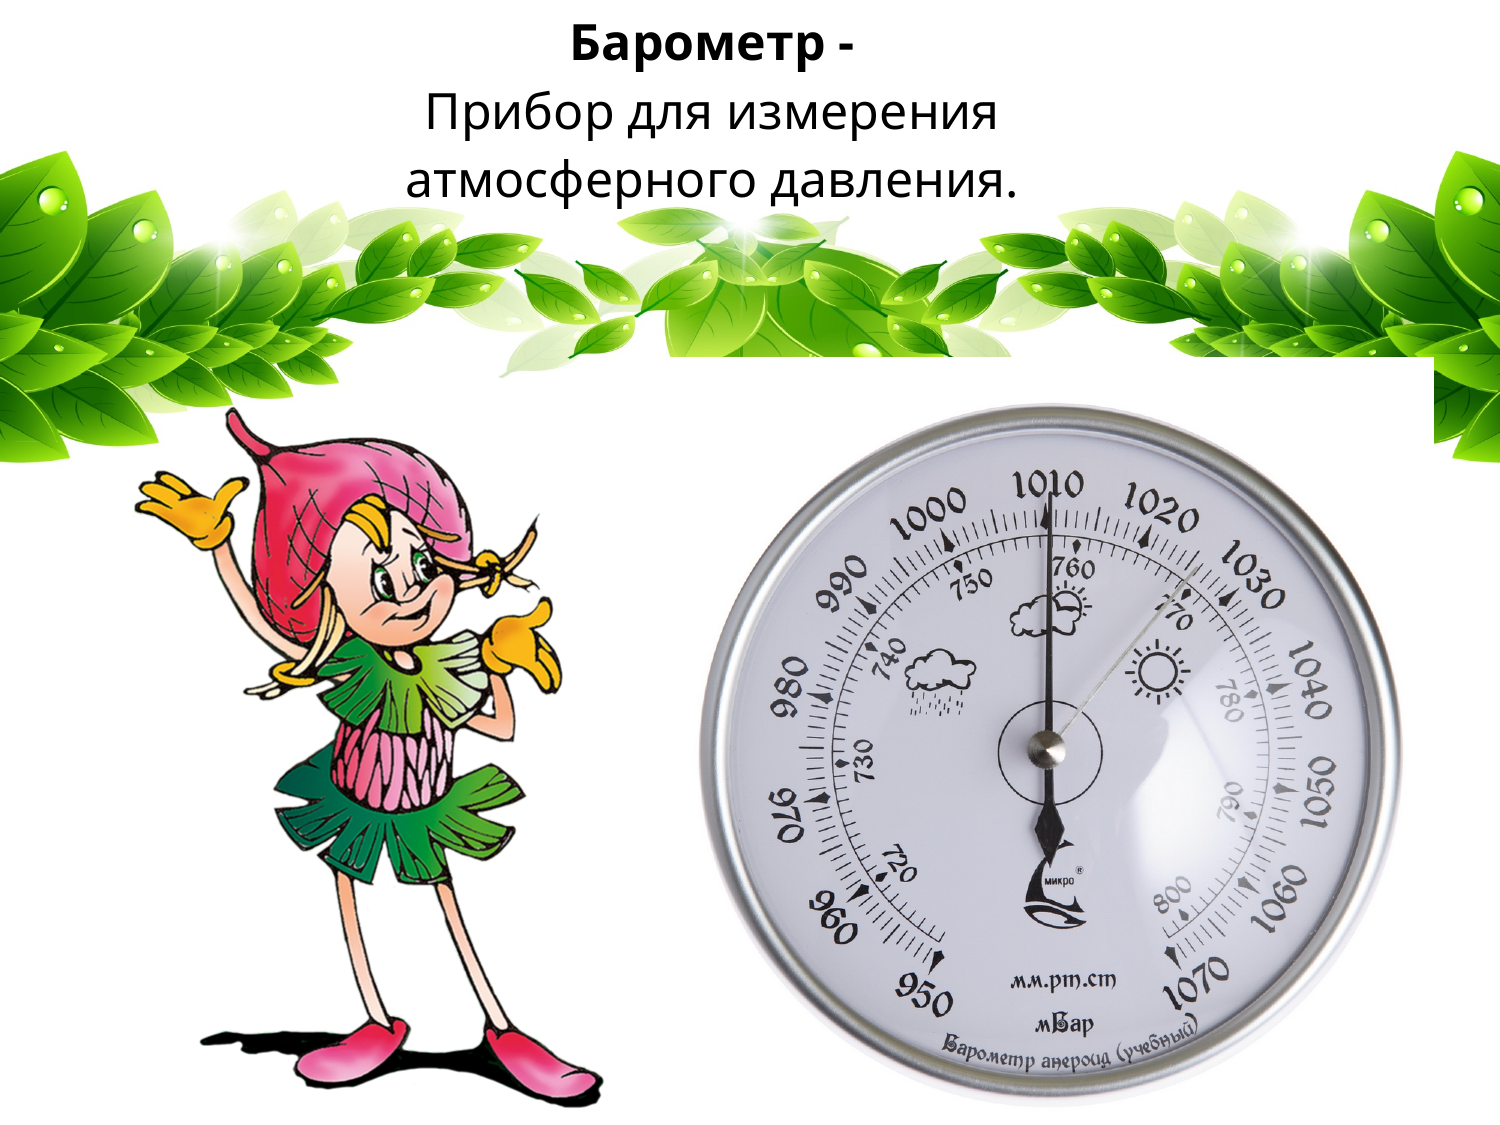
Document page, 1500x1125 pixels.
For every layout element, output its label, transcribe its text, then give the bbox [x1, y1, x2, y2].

picture [0, 279, 1434, 1125]
text_box Барометр - Прибор для измерения атмосферного давления. [254, 0, 1170, 220]
